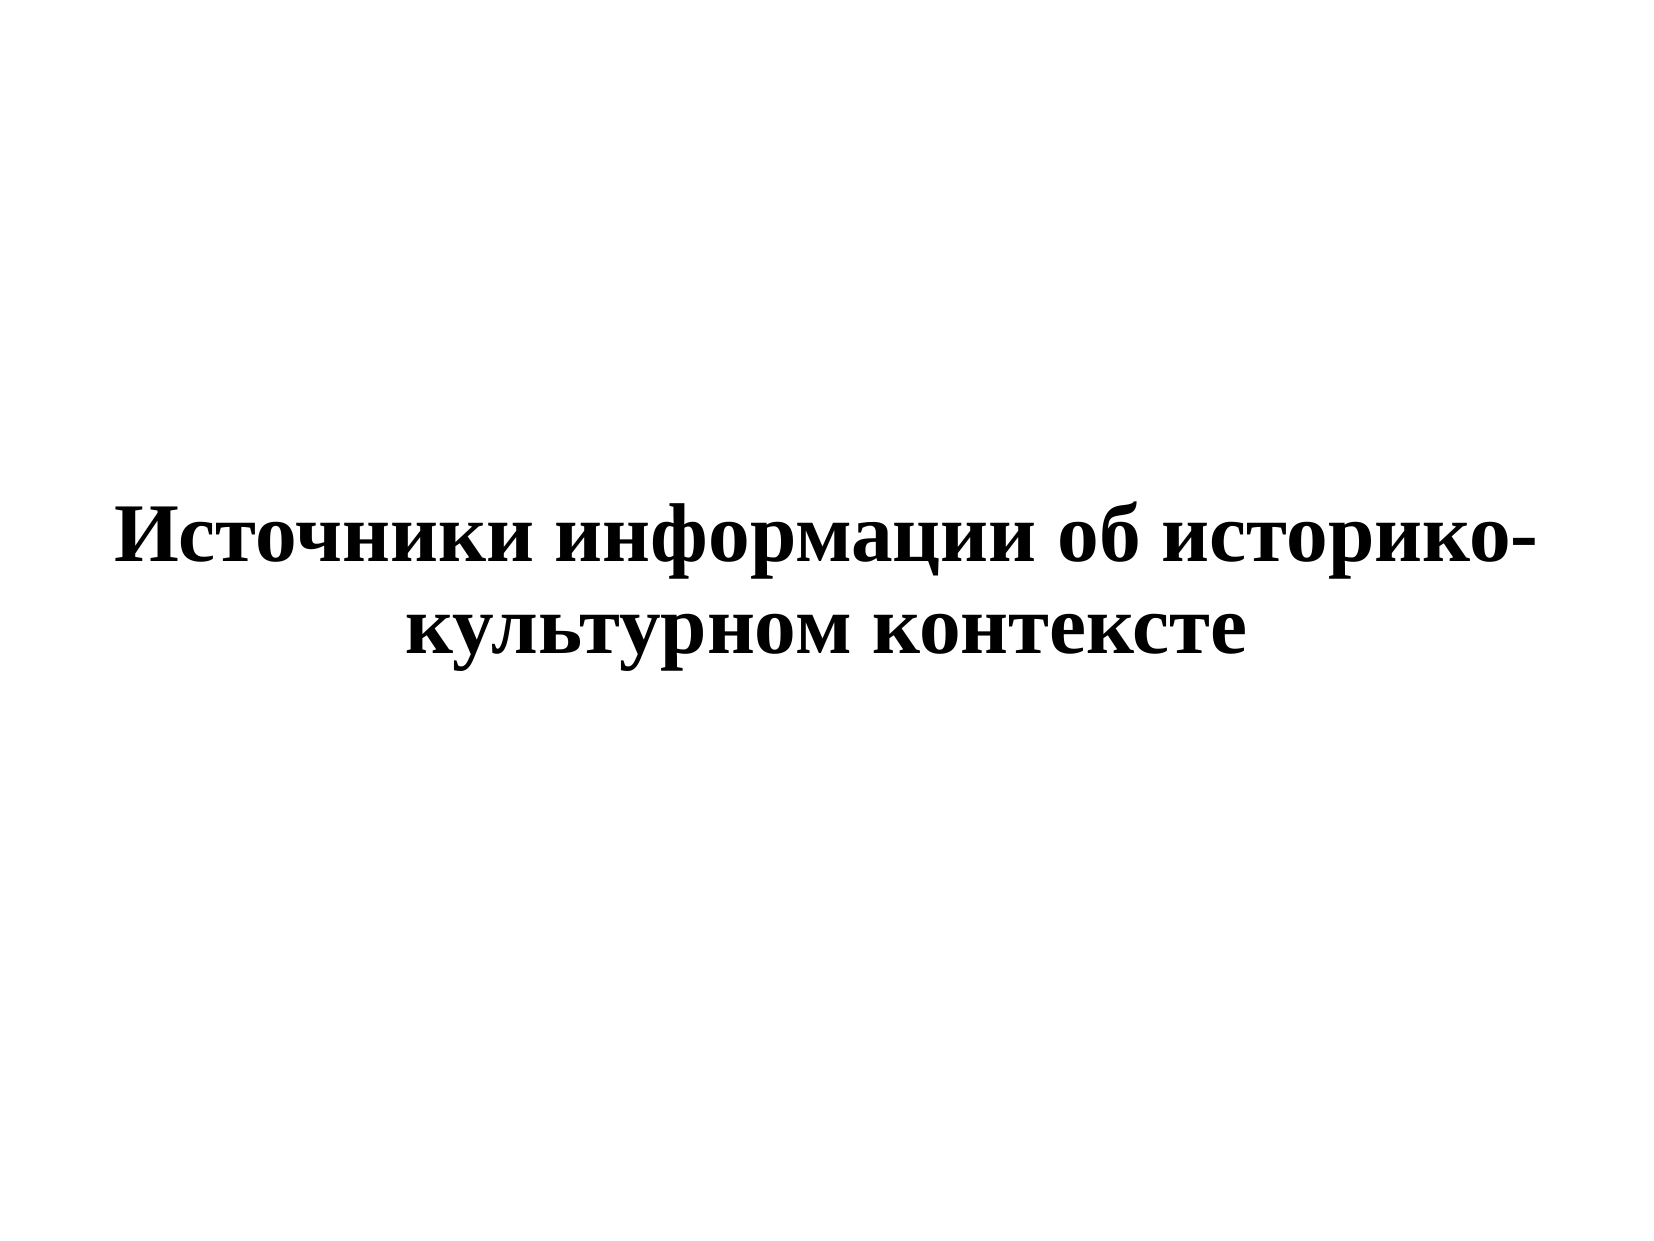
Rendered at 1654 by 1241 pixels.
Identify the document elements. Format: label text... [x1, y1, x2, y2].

subtitle Источники информации об историко-культурном контексте [82, 49, 1571, 1109]
